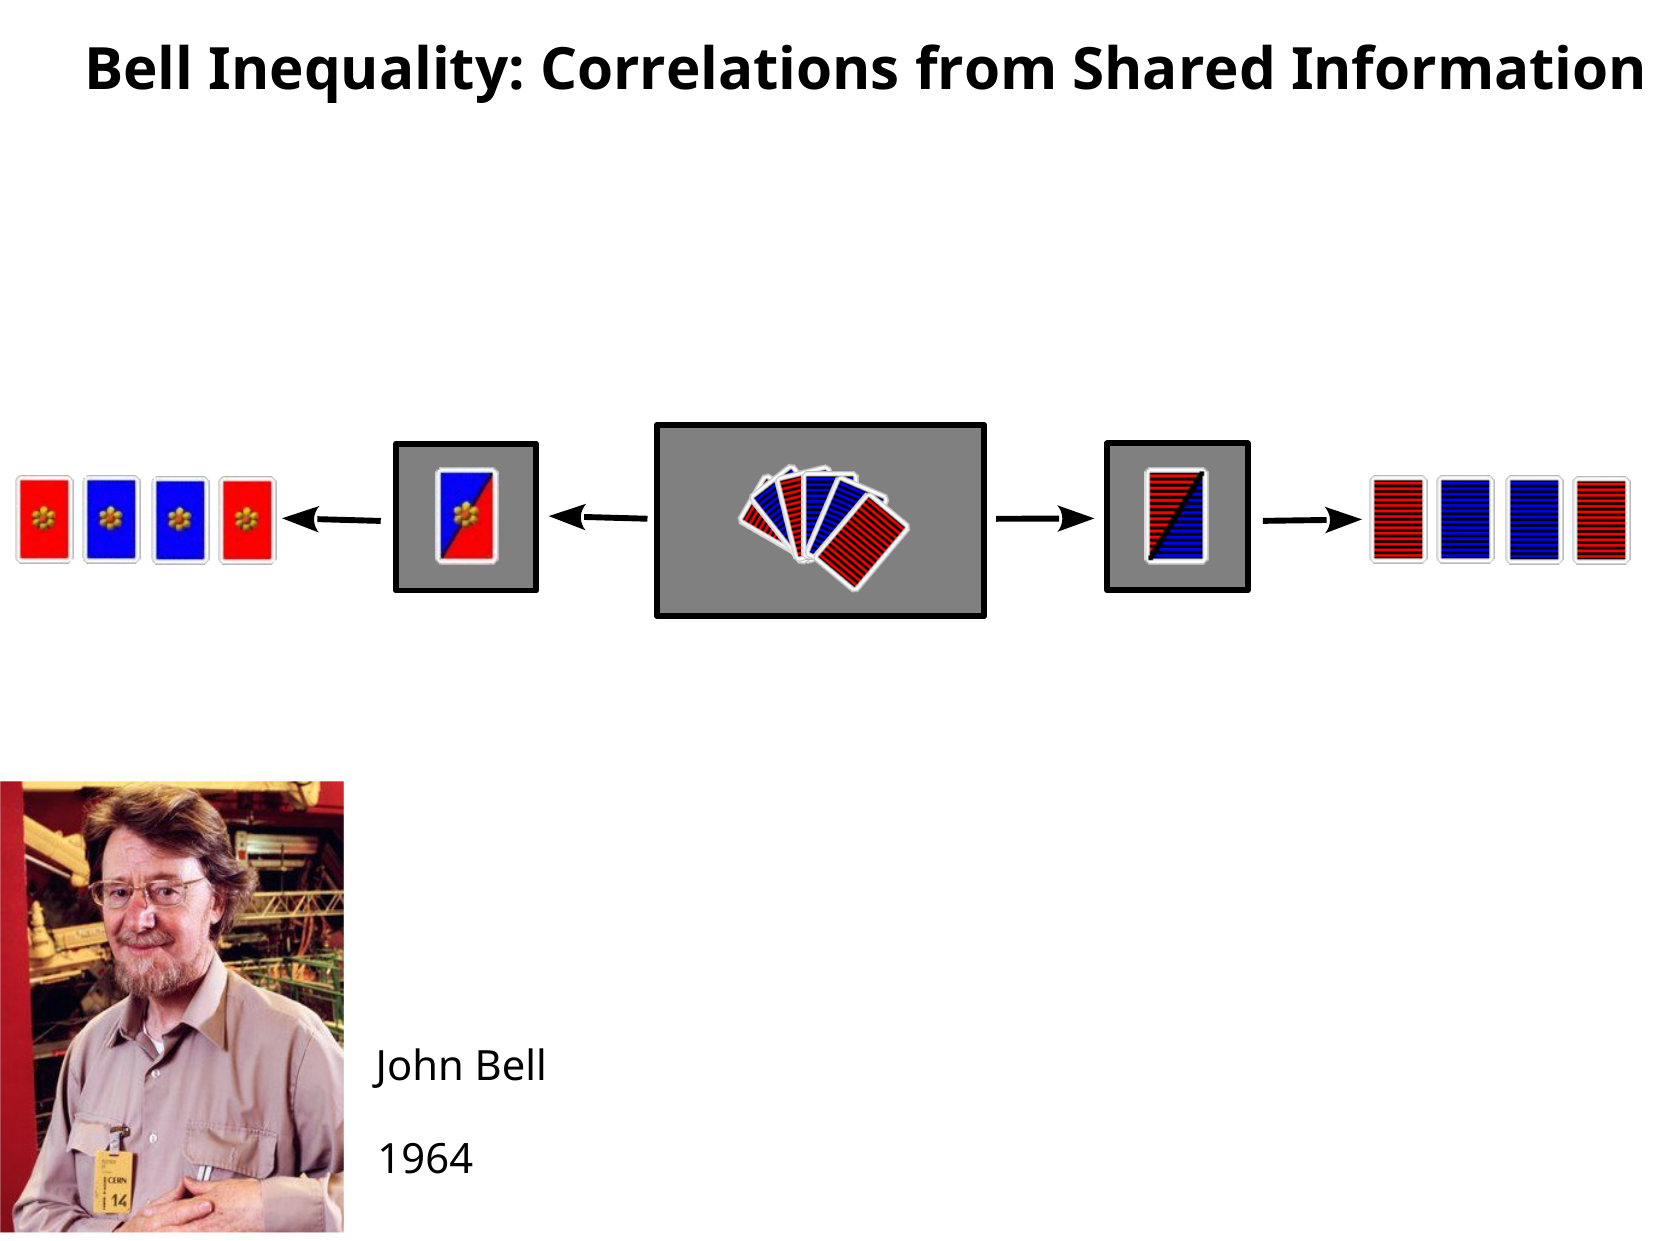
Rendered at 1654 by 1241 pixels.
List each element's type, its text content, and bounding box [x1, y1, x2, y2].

picture [15, 475, 74, 565]
picture [1436, 475, 1495, 564]
picture [0, 730, 491, 1241]
picture [1505, 475, 1564, 565]
text_box John Bell [360, 1028, 846, 1112]
text_box [395, 443, 537, 591]
picture [1144, 467, 1209, 565]
text_box 1964 [362, 1121, 554, 1190]
picture [435, 467, 499, 565]
picture [735, 461, 913, 595]
text_box [656, 424, 985, 617]
text_box [1107, 443, 1248, 591]
picture [1572, 476, 1631, 565]
picture [82, 475, 141, 564]
text_box Bell Inequality: Correlations from Shared Information [69, 20, 1654, 119]
picture [1369, 475, 1428, 564]
picture [151, 476, 210, 565]
picture [218, 476, 277, 565]
